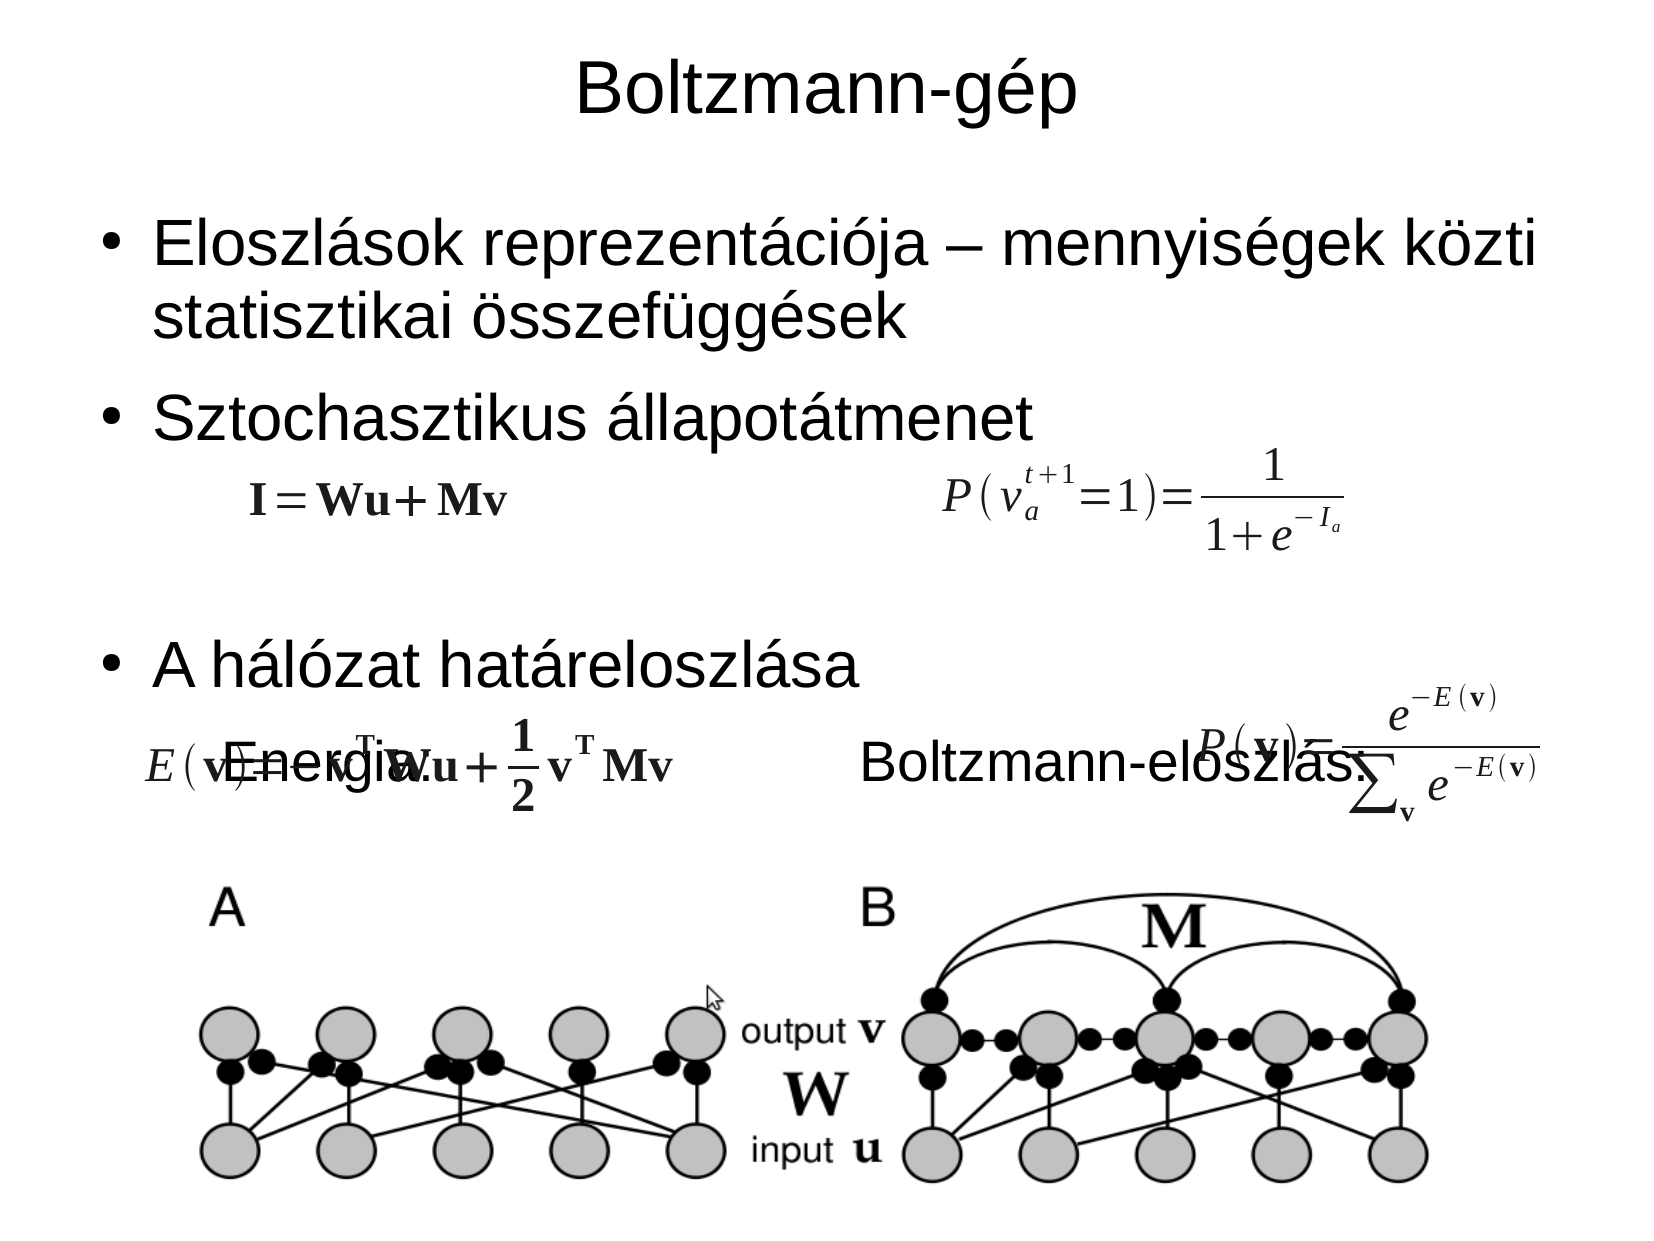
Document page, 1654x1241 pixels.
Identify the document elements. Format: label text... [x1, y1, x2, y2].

chart [927, 438, 1359, 562]
chart [130, 708, 684, 824]
chart [1181, 682, 1554, 827]
title Boltzmann-gép [82, 45, 1571, 130]
picture [147, 856, 1477, 1211]
chart [236, 472, 519, 527]
list Eloszlások reprezentációja – mennyiségek közti statisztikai összefüggések Sztochasztikus állapotátmenet A hálózat határeloszlása Energia: Boltzmann-eloszlás: [82, 206, 1571, 798]
